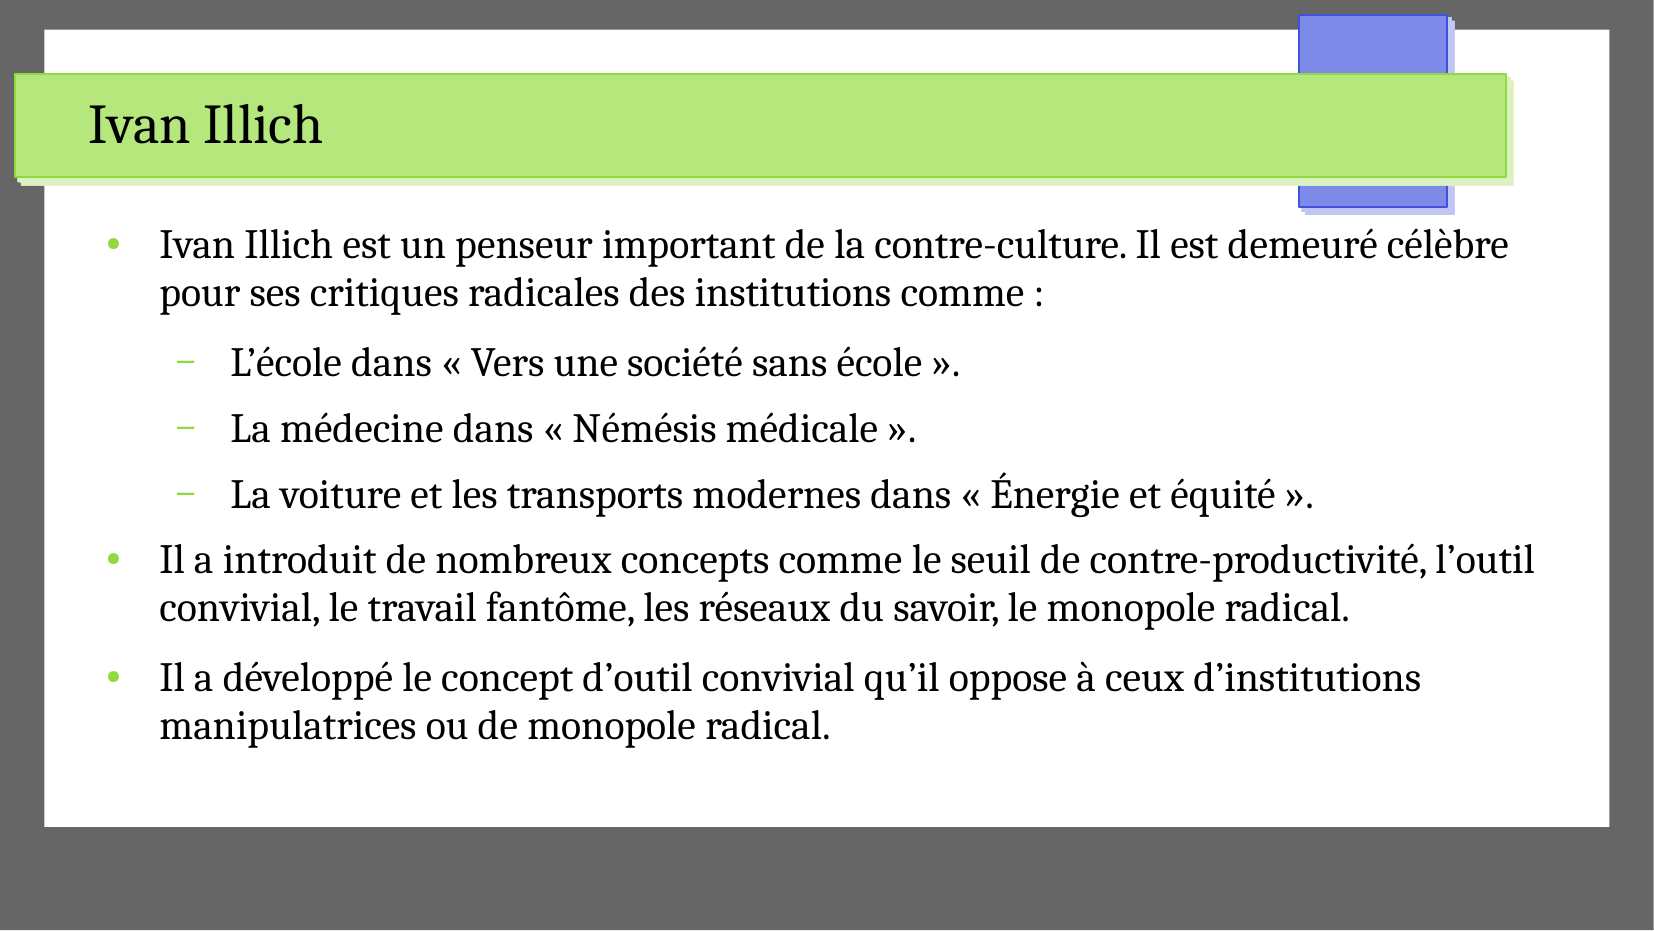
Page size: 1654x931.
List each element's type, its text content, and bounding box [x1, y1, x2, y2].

list Ivan Illich est un penseur important de la contre-culture. Il est demeuré célèbre pour ses critiques radicales des institutions comme : L’école dans « Vers une société sans école ». La médecine dans « Némésis médicale ». La voiture et les transports modernes dans « Énergie et équité ». Il a introduit de nombreux concepts comme le seuil de contre-productivité, l’outil convivial, le travail fantôme, les réseaux du savoir, le monopole radical. Il a développé le concept d’outil convivial qu’il oppose à ceux d’institutions manipulatrices ou de monopole radical. [88, 221, 1565, 813]
title Ivan Illich [88, 73, 1506, 178]
